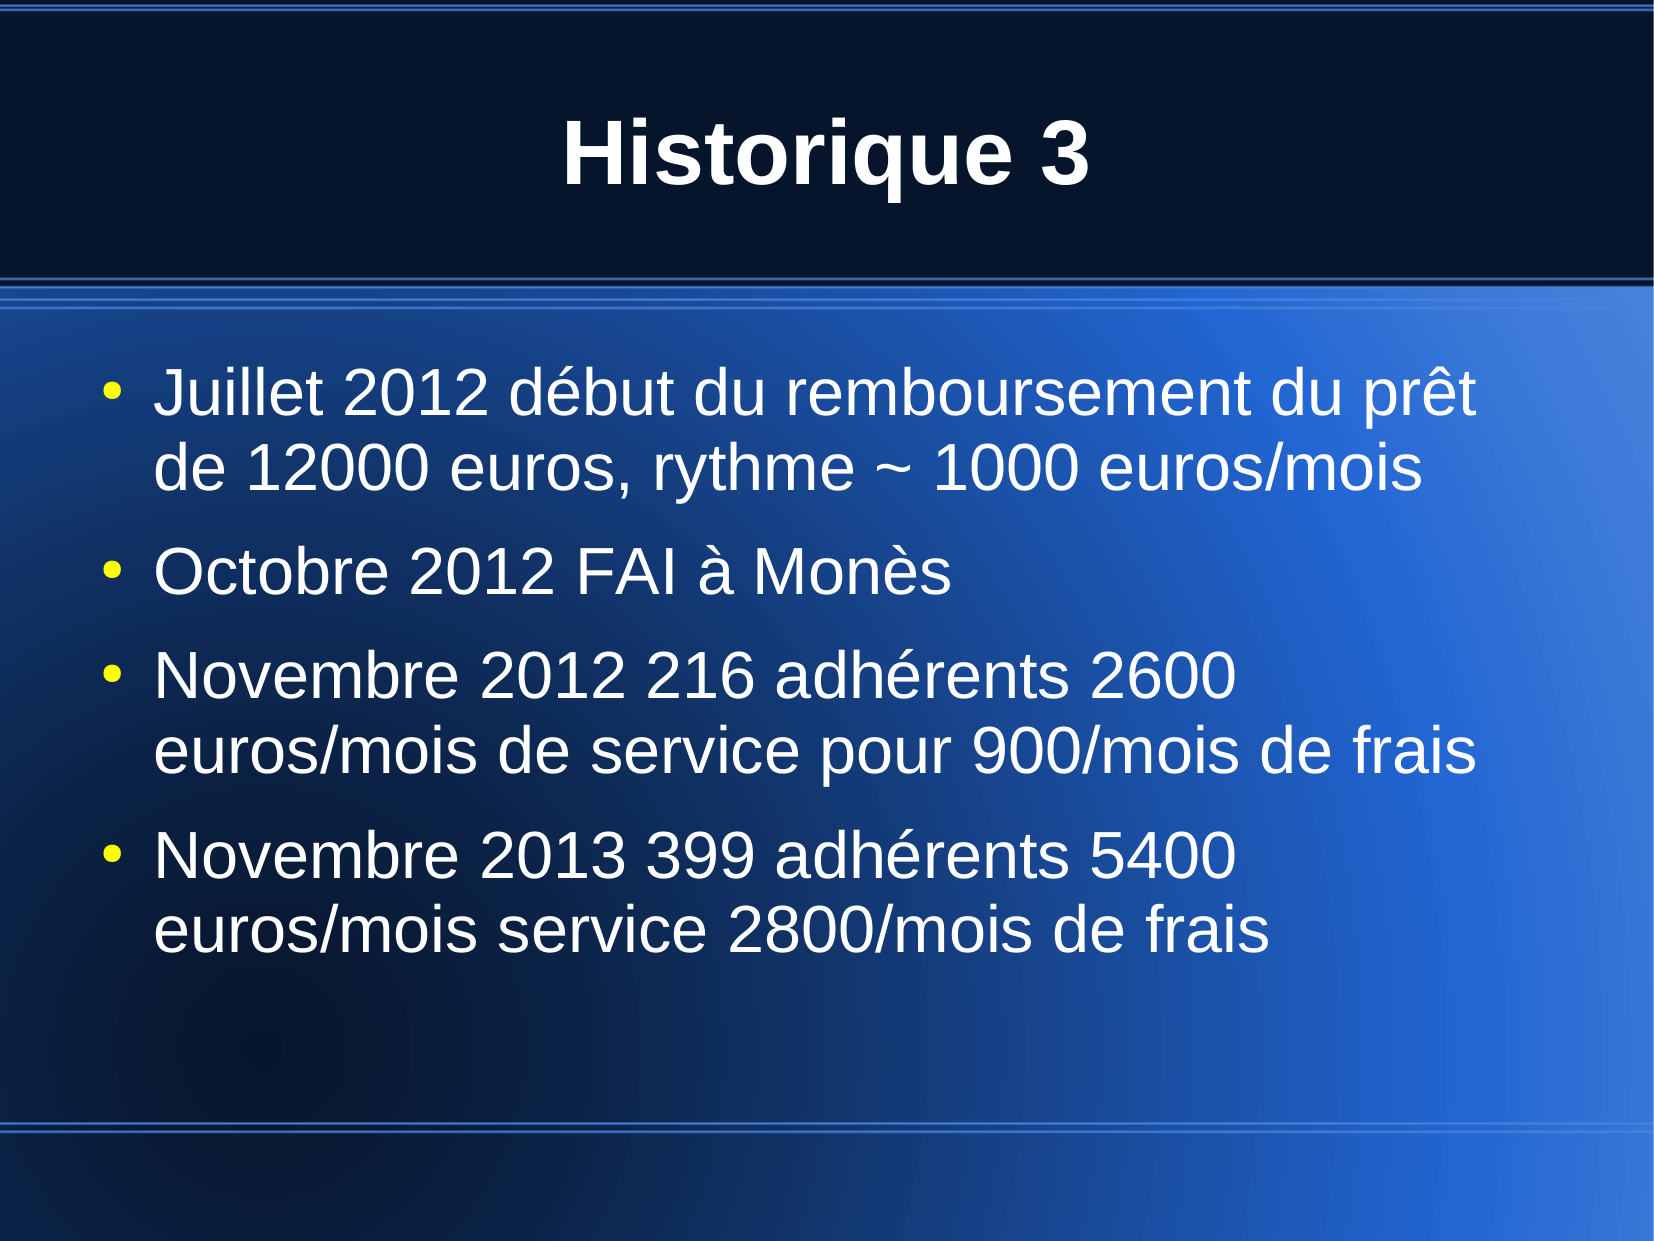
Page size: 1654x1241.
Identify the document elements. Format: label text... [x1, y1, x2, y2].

picture [0, 0, 1654, 1241]
list Juillet 2012 début du remboursement du prêt de 12000 euros, rythme ~ 1000 euros/mois Octobre 2012 FAI à Monès Novembre 2012 216 adhérents 2600 euros/mois de service pour 900/mois de frais Novembre 2013 399 adhérents 5400 euros/mois service 2800/mois de frais [82, 355, 1571, 1159]
title Historique 3 [82, 56, 1571, 250]
